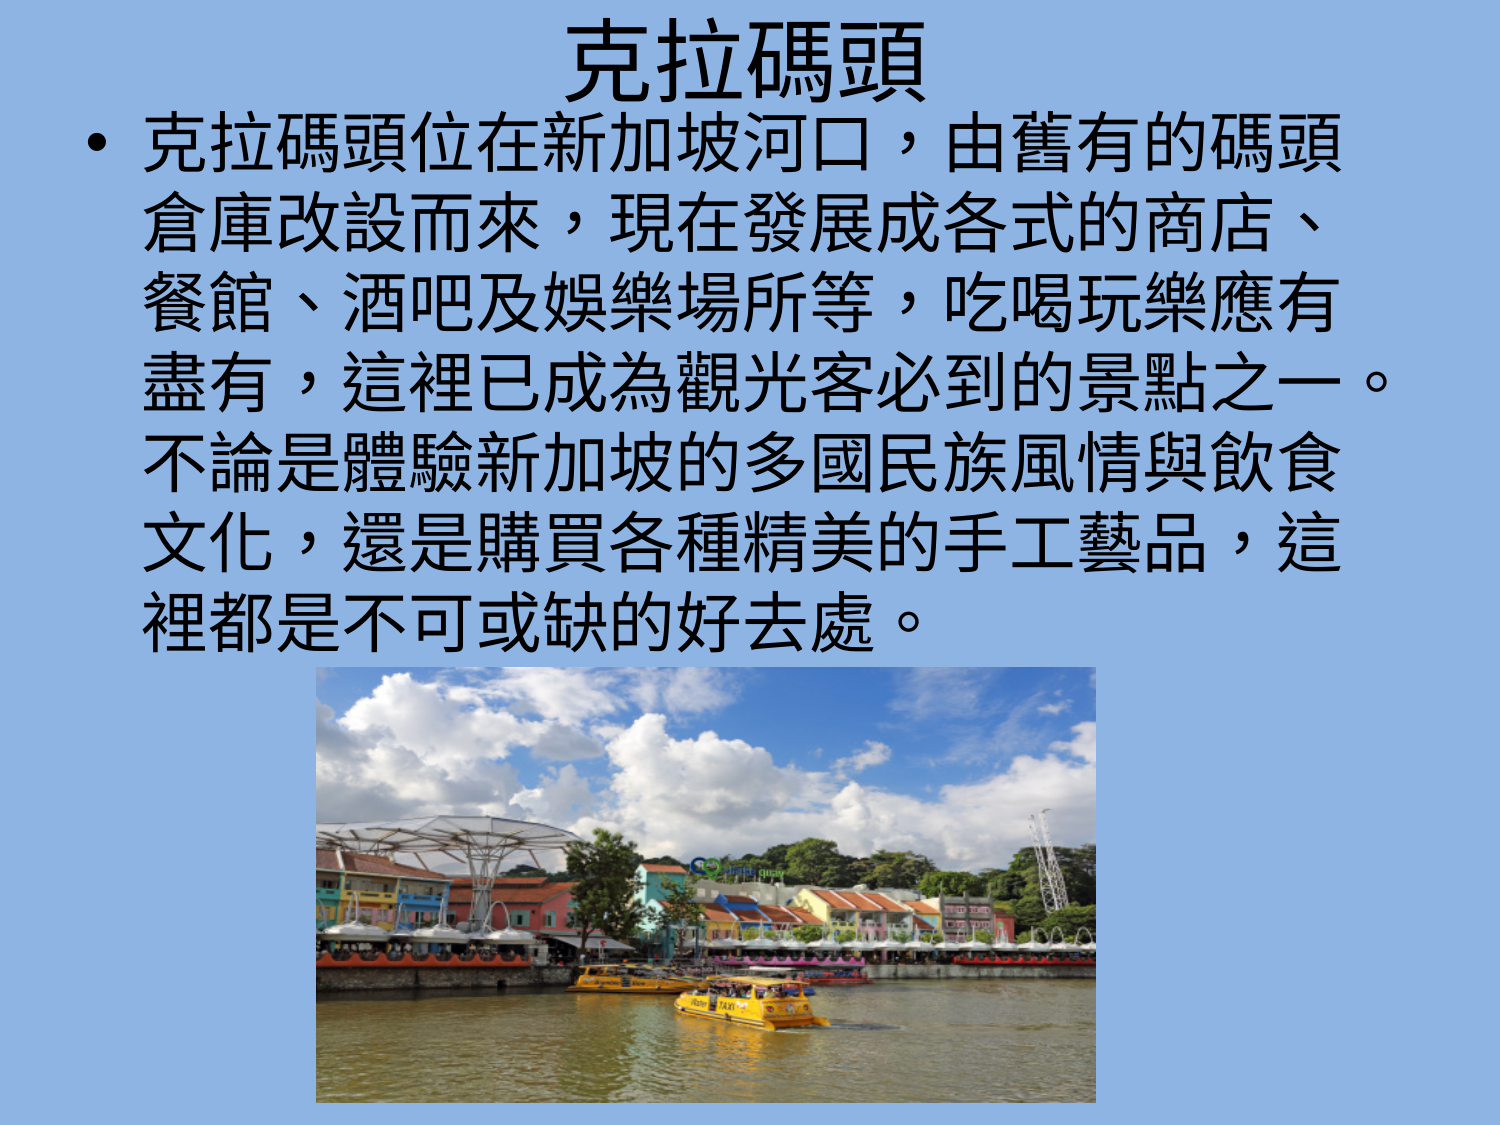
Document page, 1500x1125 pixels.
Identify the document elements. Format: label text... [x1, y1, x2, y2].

title 克拉碼頭 [70, 0, 1421, 93]
picture [316, 667, 1096, 1103]
list 克拉碼頭位在新加坡河口，由舊有的碼頭倉庫改設而來，現在發展成各式的商店、餐館、酒吧及娛樂場所等，吃喝玩樂應有盡有，這裡已成為觀光客必到的景點之一。不論是體驗新加坡的多國民族風情與飲食文化，還是購買各種精美的手工藝品，這裡都是不可或缺的好去處。 [70, 93, 1421, 837]
